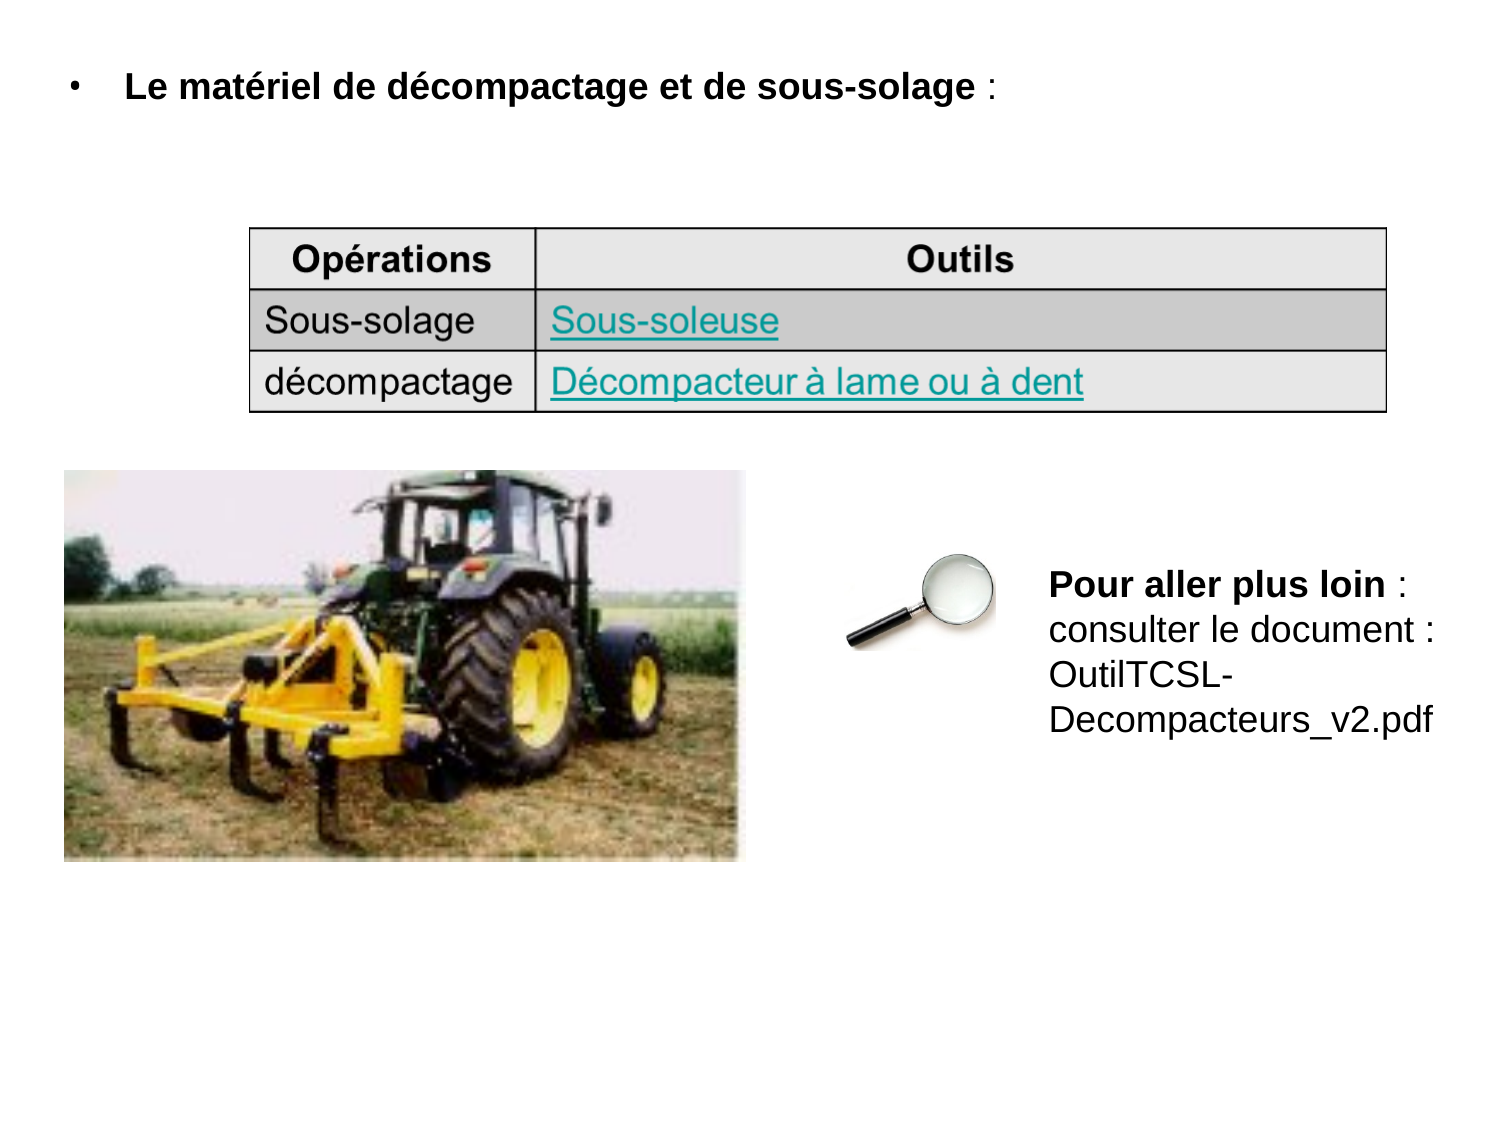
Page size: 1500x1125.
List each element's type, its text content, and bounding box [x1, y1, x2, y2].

picture [249, 223, 1387, 427]
list Le matériel de décompactage et de sous-solage : [53, 54, 1404, 1017]
picture [844, 552, 996, 651]
text_box Pour aller plus loin : consulter le document : OutilTCSL-Decompacteurs_v2.pdf [1033, 552, 1471, 793]
picture [64, 470, 746, 862]
